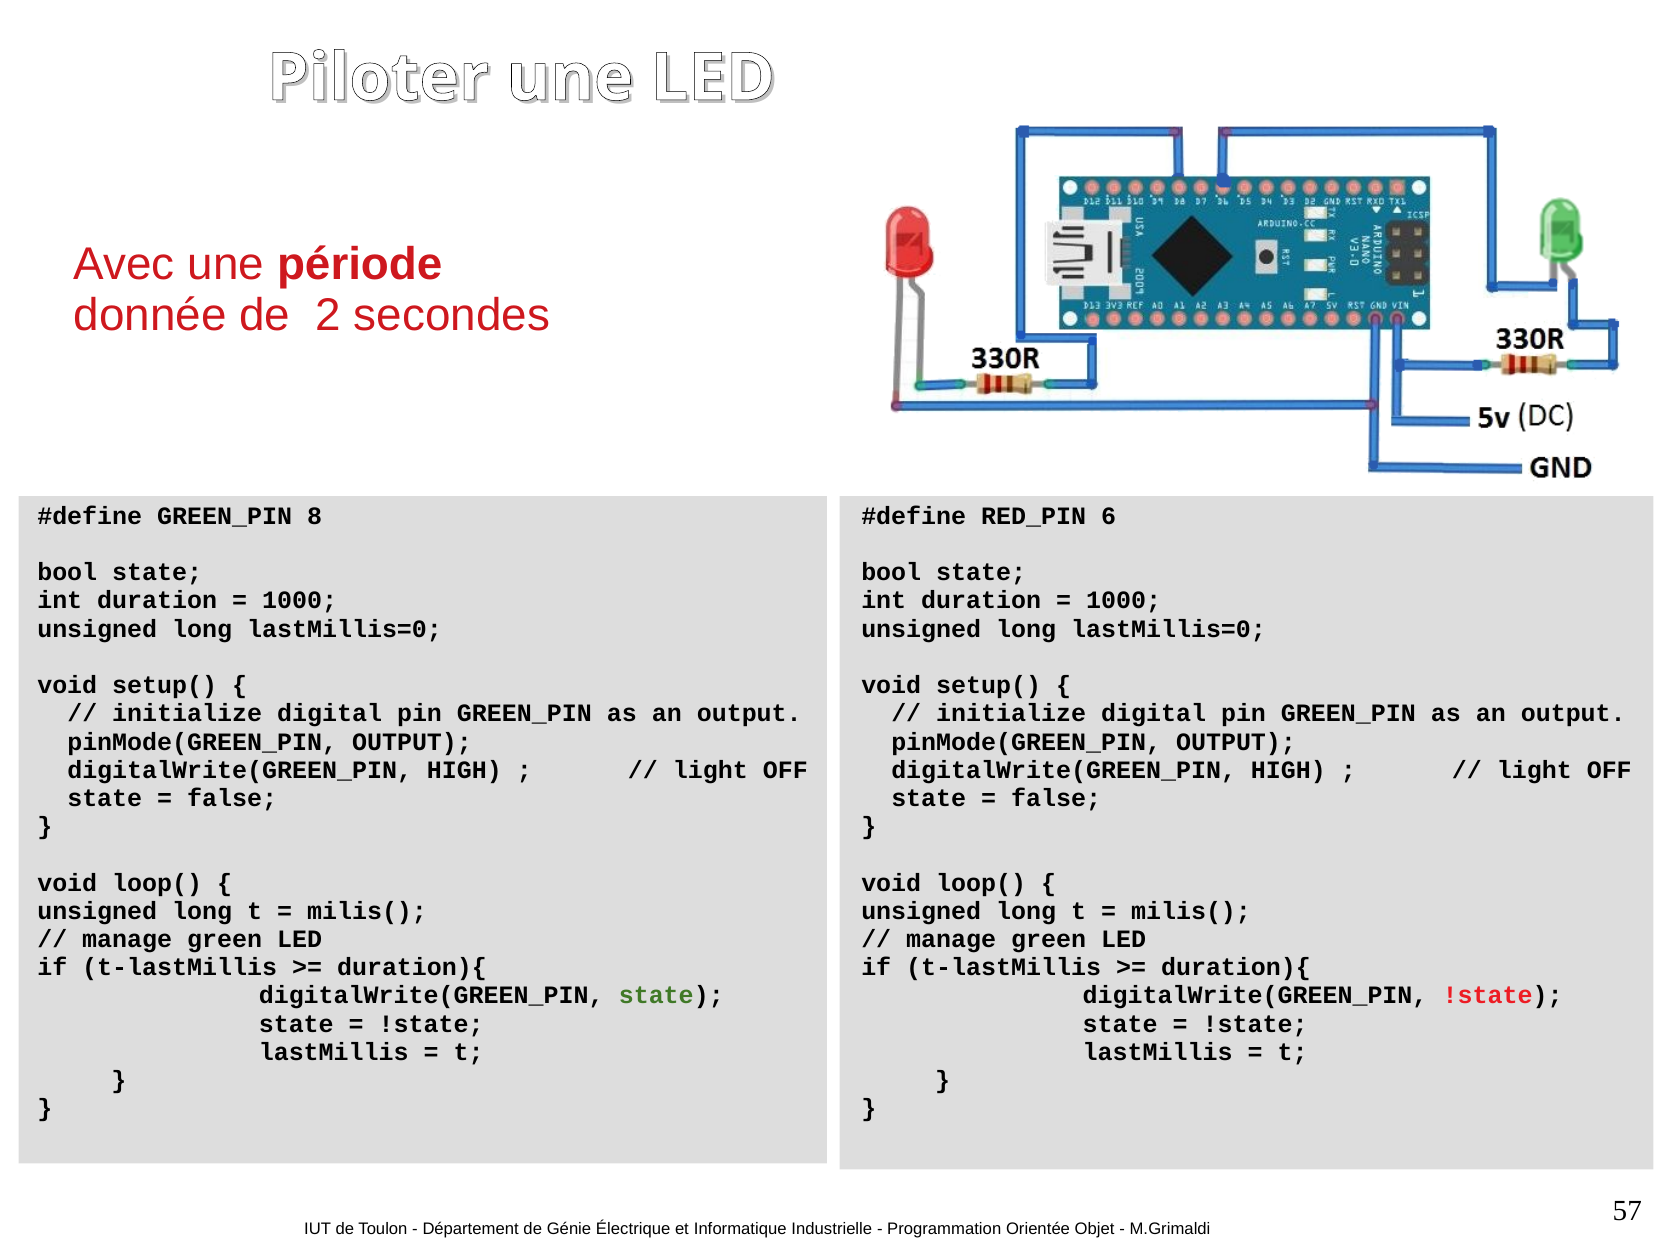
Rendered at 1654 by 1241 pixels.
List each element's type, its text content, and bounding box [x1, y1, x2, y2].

text_box Avec une période donnée de 2 secondes [59, 230, 626, 348]
picture [874, 111, 1630, 485]
text_box #define GREEN_PIN 8 bool state; int duration = 1000; unsigned long lastMillis=0; void setup() { // initialize digital pin GREEN_PIN as an output. pinMode(GREEN_PIN, OUTPUT); digitalWrite(GREEN_PIN, HIGH) ; // light OFF state = false; } void loop() { unsigned long t = milis(); // manage green LED if (t-lastMillis >= duration){ digitalWrite(GREEN_PIN, state); state = !state; lastMillis = t; } } [18, 496, 827, 1164]
text_box #define RED_PIN 6 bool state; int duration = 1000; unsigned long lastMillis=0; void setup() { // initialize digital pin GREEN_PIN as an output. pinMode(GREEN_PIN, OUTPUT); digitalWrite(GREEN_PIN, HIGH) ; // light OFF state = false; } void loop() { unsigned long t = milis(); // manage green LED if (t-lastMillis >= duration){ digitalWrite(GREEN_PIN, !state); state = !state; lastMillis = t; } } [839, 496, 1654, 1170]
title Piloter une LED [0, 0, 1430, 178]
